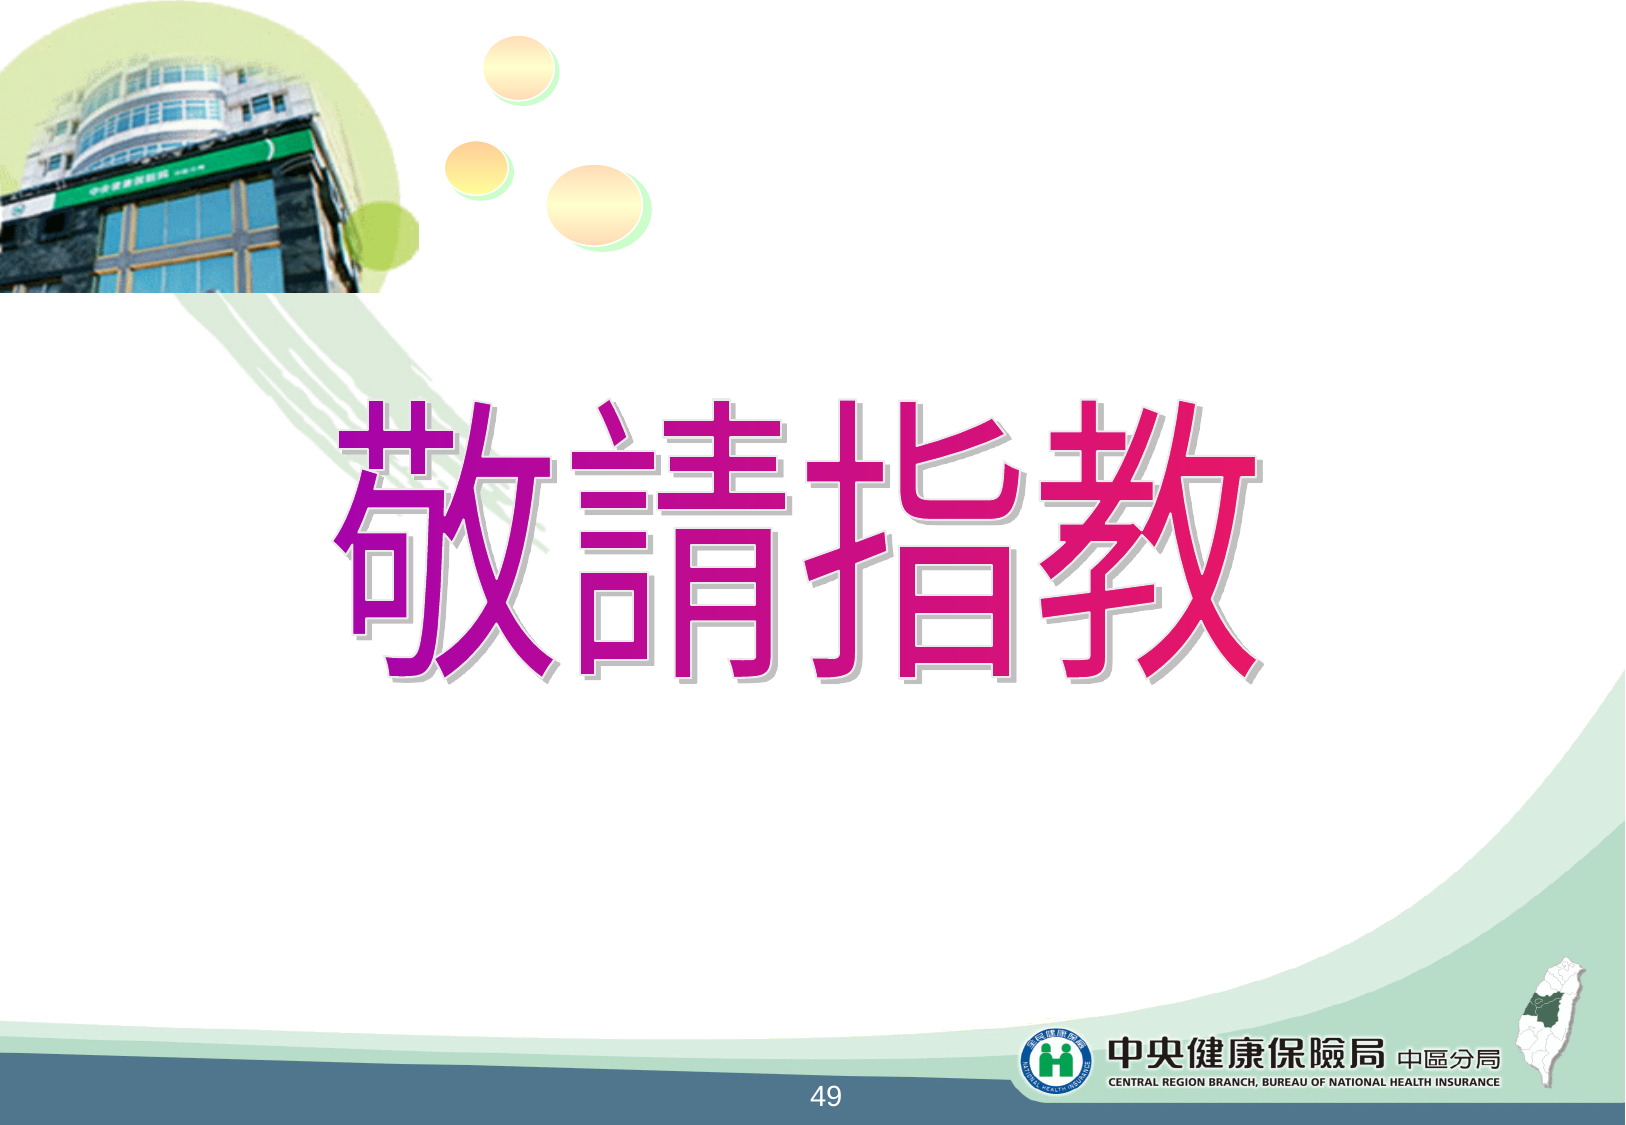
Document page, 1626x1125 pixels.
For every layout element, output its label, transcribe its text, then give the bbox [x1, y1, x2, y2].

text_box 敬請指教 [1038, 399, 1258, 680]
text_box 敬請指教 [656, 399, 787, 511]
text_box 敬請指教 [899, 545, 1010, 679]
text_box 敬請指教 [580, 571, 649, 675]
text_box 敬請指教 [803, 399, 888, 679]
text_box 敬請指教 [580, 491, 648, 510]
text_box 敬請指教 [580, 531, 648, 550]
text_box 敬請指教 [570, 451, 655, 470]
text_box 敬請指教 [674, 527, 772, 679]
text_box 敬請指教 [331, 399, 555, 680]
text_box 敬請指教 [596, 398, 628, 449]
text_box [636, 1065, 1016, 1125]
text_box 敬請指教 [899, 400, 1021, 520]
